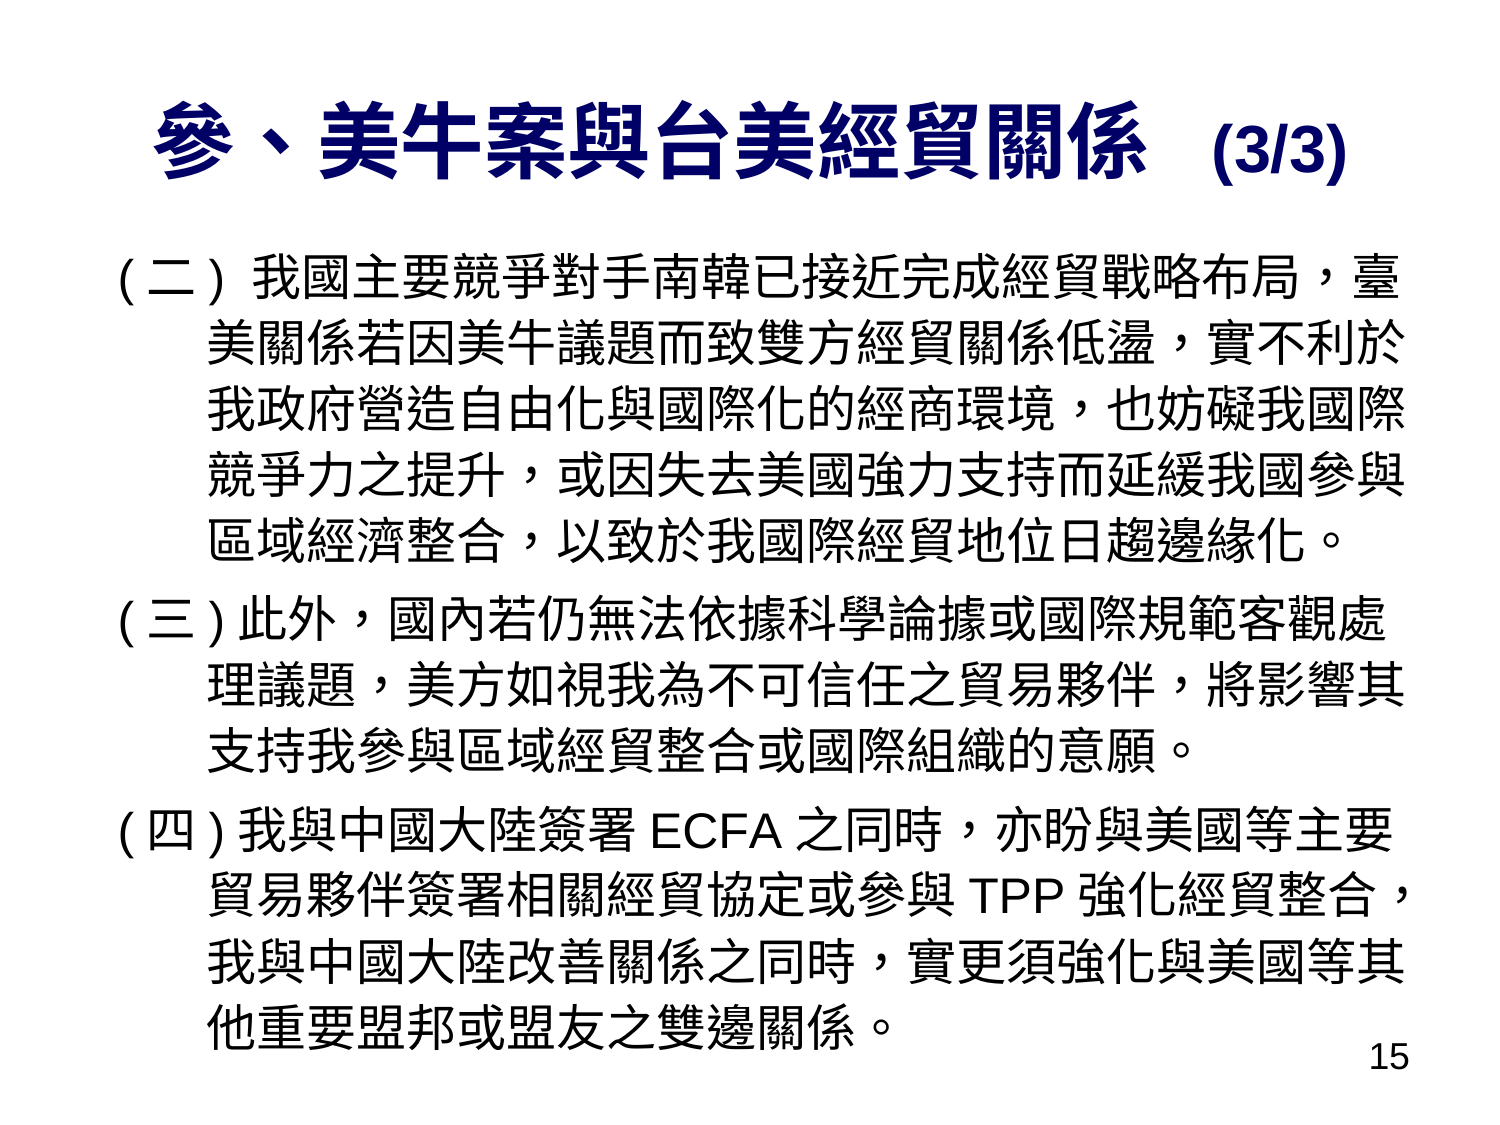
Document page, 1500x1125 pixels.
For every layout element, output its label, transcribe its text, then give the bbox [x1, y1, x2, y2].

title 參、美牛案與台美經貿關係 (3/3) [75, 45, 1426, 231]
list (二) 我國主要競爭對手南韓已接近完成經貿戰略布局，臺美關係若因美牛議題而致雙方經貿關係低盪，實不利於我政府營造自由化與國際化的經商環境，也妨礙我國際競爭力之提升，或因失去美國強力支持而延緩我國參與區域經濟整合，以致於我國際經貿地位日趨邊緣化。 (三)此外，國內若仍無法依據科學論據或國際規範客觀處理議題，美方如視我為不可信任之貿易夥伴，將影響其支持我參與區域經貿整合或國際組織的意願。 (四)我與中國大陸簽署ECFA之同時，亦盼與美國等主要貿易夥伴簽署相關經貿協定或參與TPP強化經貿整合，我與中國大陸改善關係之同時，實更須強化與美國等其他重要盟邦或盟友之雙邊關係。 [75, 231, 1426, 1083]
